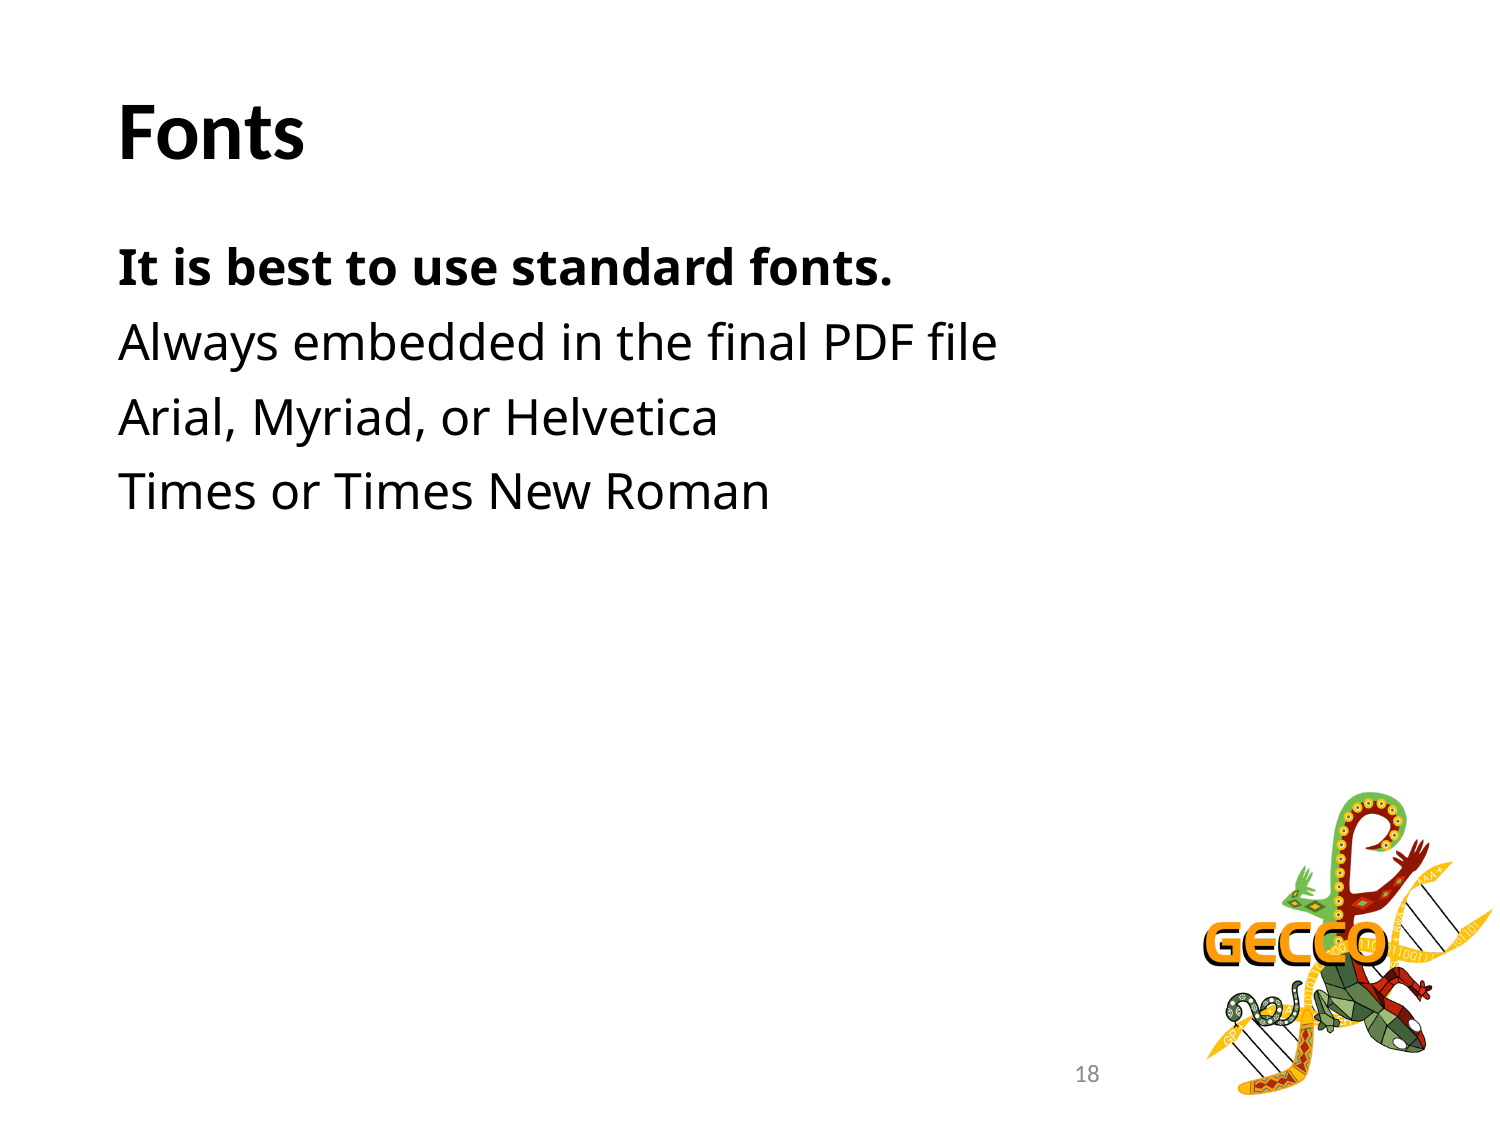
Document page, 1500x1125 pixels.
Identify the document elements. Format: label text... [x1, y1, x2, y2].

title Fonts [103, 59, 1397, 207]
list It is best to use standard fonts. Always embedded in the final PDF file Arial, Myriad, or Helvetica Times or Times New Roman [103, 234, 1397, 1014]
picture [1195, 782, 1500, 1103]
text_box <number> [1059, 1042, 1397, 1103]
